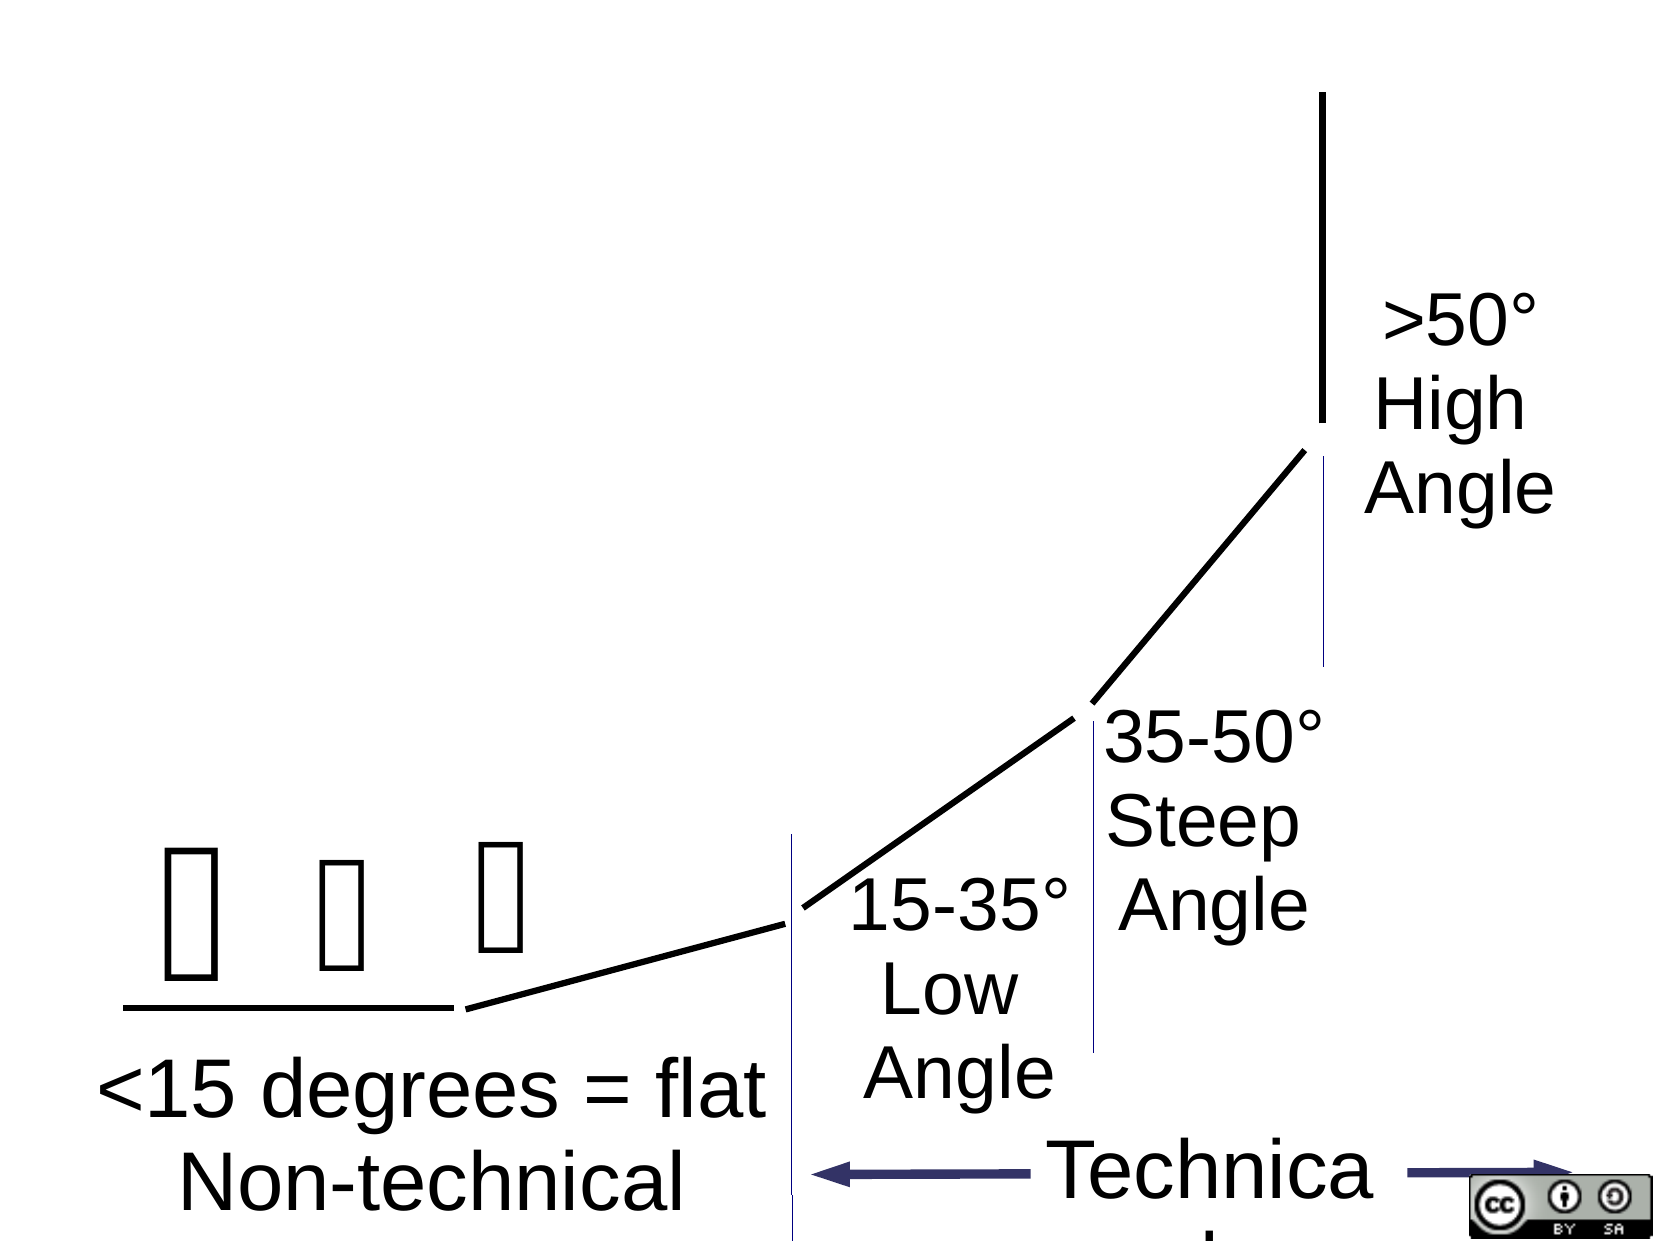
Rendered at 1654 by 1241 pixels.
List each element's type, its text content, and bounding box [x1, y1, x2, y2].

text_box  [459, 830, 656, 1013]
text_box  [299, 848, 497, 1031]
text_box >50° High Angle [1350, 270, 1627, 537]
text_box  [143, 835, 373, 1051]
text_box 35-50° Steep Angle [1088, 687, 1365, 955]
picture [1469, 1174, 1653, 1239]
text_box <15 degrees = flat Non-technical [81, 1035, 783, 1236]
text_box Technical [1030, 1116, 1408, 1241]
text_box 15-35° Low Angle [834, 854, 1111, 1122]
